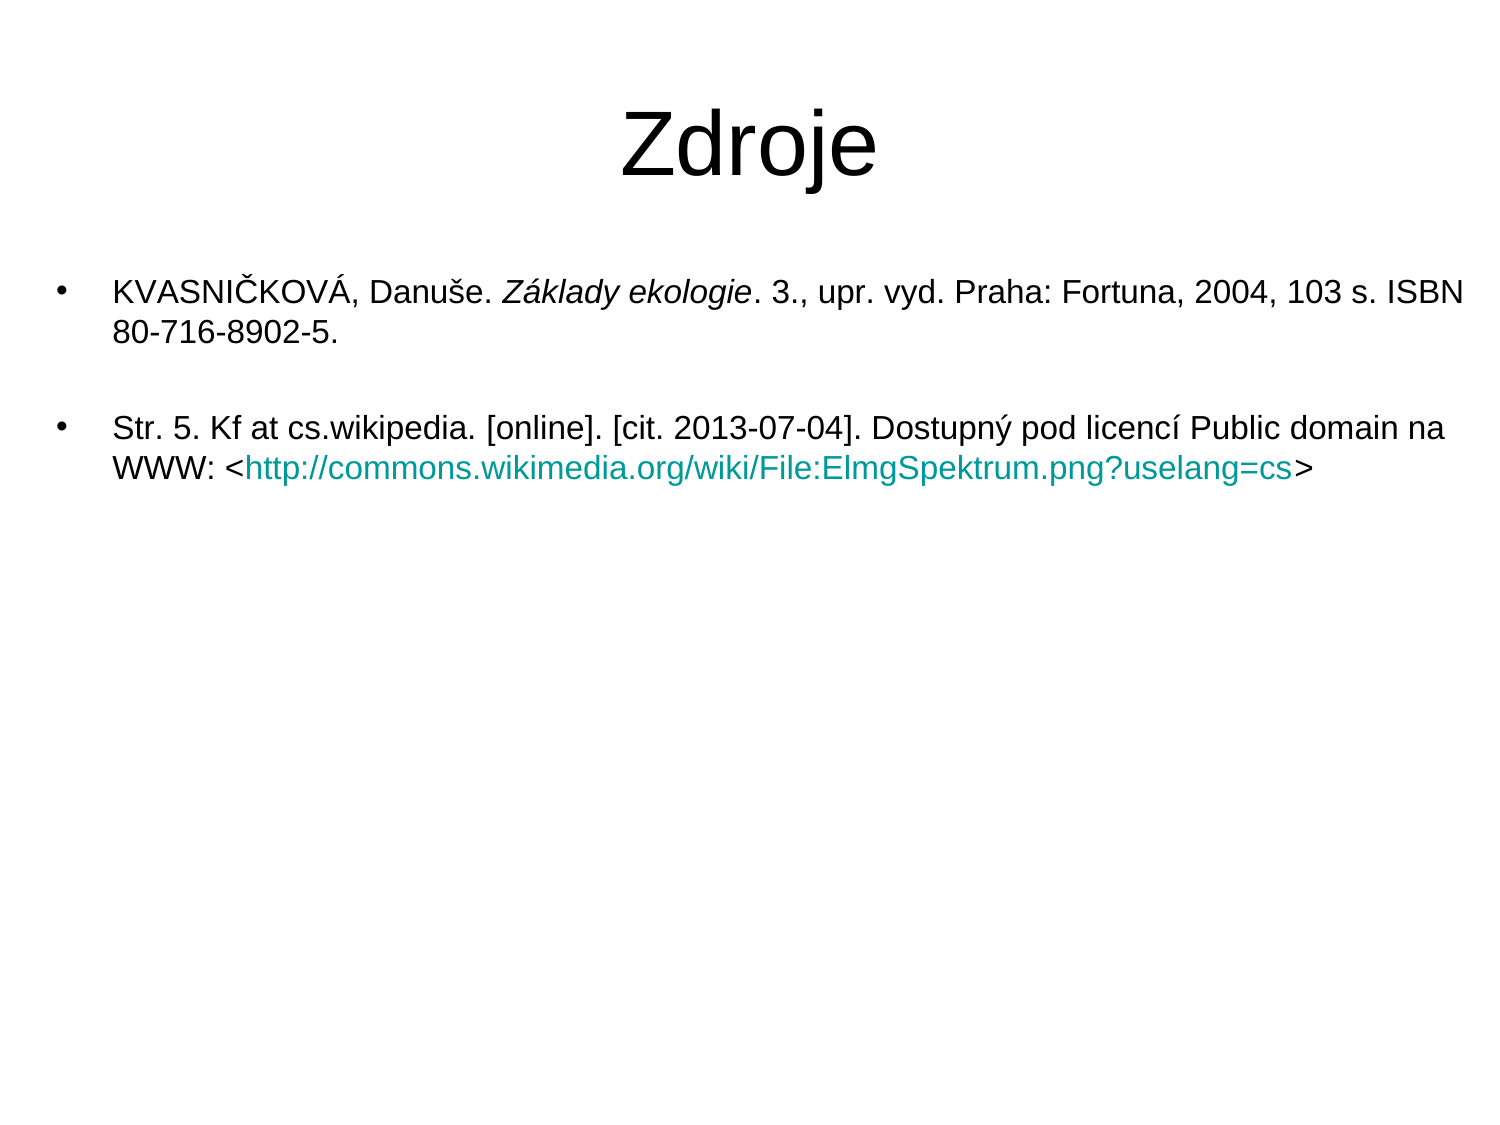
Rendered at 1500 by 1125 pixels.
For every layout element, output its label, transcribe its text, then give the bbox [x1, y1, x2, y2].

list KVASNIČKOVÁ, Danuše. Základy ekologie. 3., upr. vyd. Praha: Fortuna, 2004, 103 s. ISBN 80-716-8902-5. Str. 5. Kf at cs.wikipedia. [online]. [cit. 2013-07-04]. Dostupný pod licencí Public domain na WWW: <http://commons.wikimedia.org/wiki/File:ElmgSpektrum.png?uselang=cs> [41, 262, 1500, 1006]
title Zdroje [75, 45, 1426, 233]
